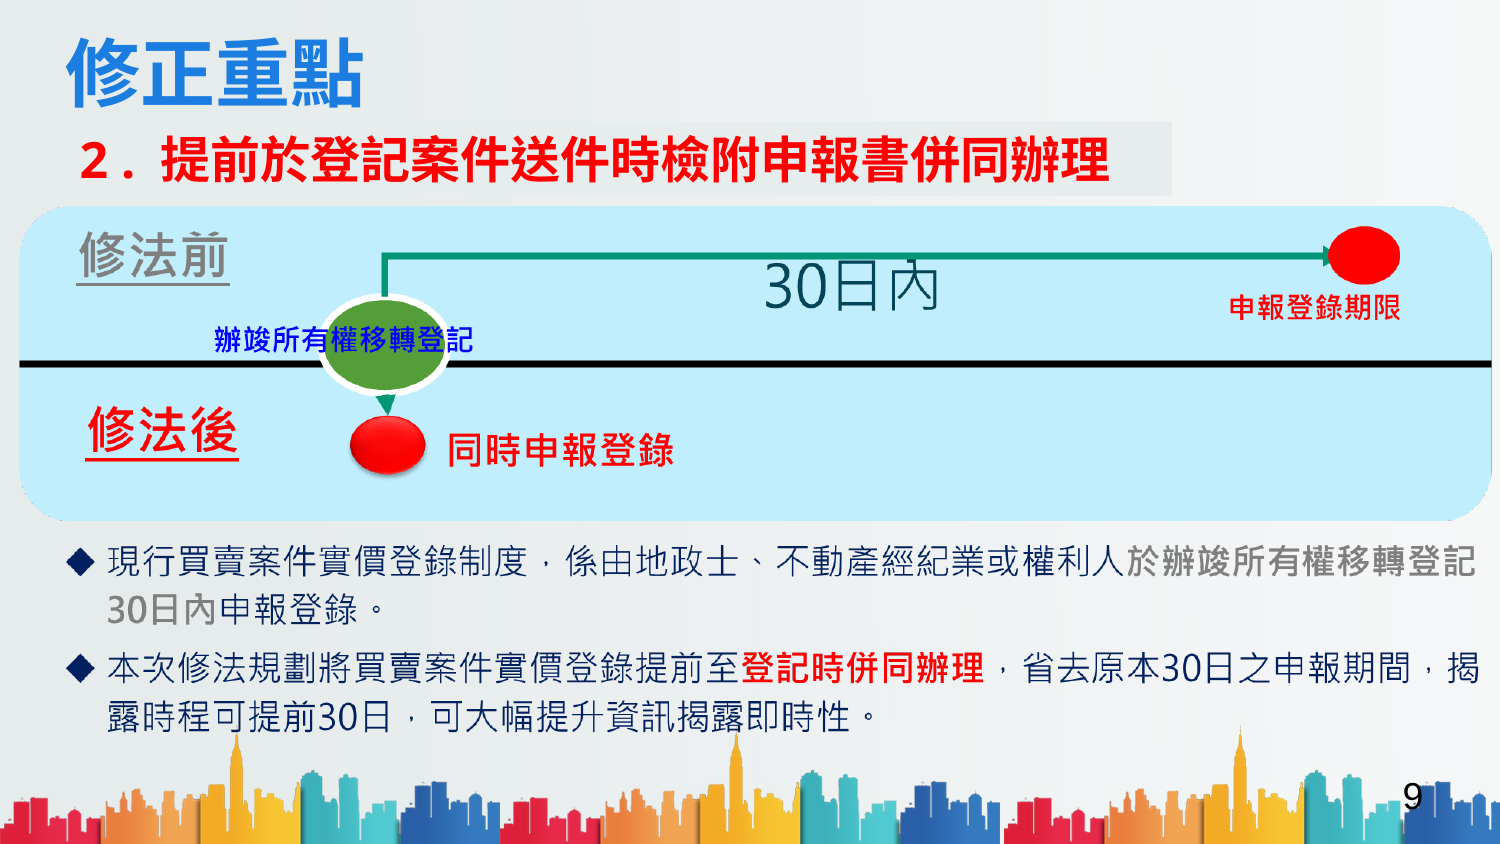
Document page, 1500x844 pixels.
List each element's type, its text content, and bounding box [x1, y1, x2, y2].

text_box 9 [1387, 764, 1459, 825]
text_box 修正重點 [0, 20, 431, 123]
picture [0, 0, 1500, 844]
text_box 2 . 提前於登記案件送件時檢附申報書併同辦理 [64, 121, 1173, 197]
